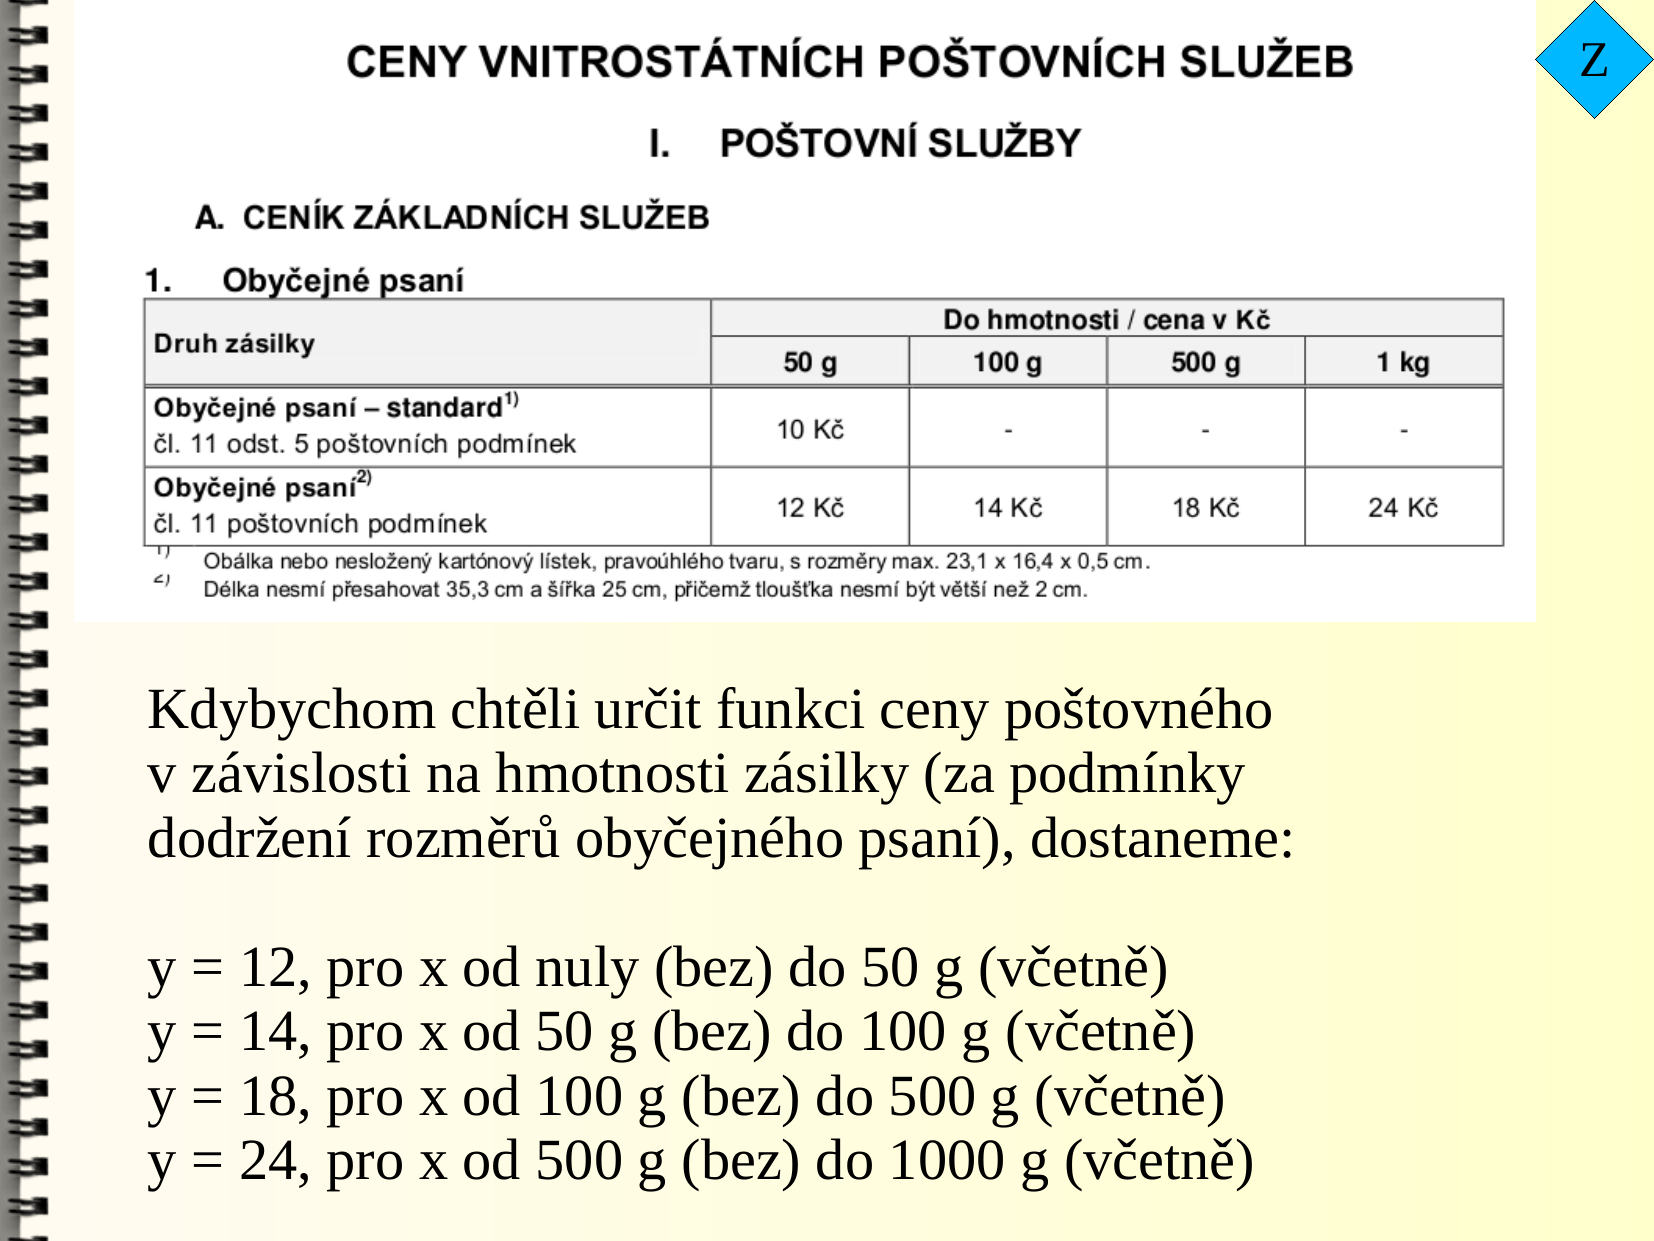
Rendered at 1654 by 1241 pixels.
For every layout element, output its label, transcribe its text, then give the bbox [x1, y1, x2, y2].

text_box Z [1535, 0, 1654, 119]
text_box Kdybychom chtěli určit funkci ceny poštovného v závislosti na hmotnosti zásilky (za podmínky dodržení rozměrů obyčejného psaní), dostaneme: y = 12, pro x od nuly (bez) do 50 g (včetně) y = 14, pro x od 50 g (bez) do 100 g (včetně) y = 18, pro x od 100 g (bez) do 500 g (včetně) y = 24, pro x od 500 g (bez) do 1000 g (včetně) [147, 676, 1296, 1201]
picture [0, 0, 1654, 1241]
